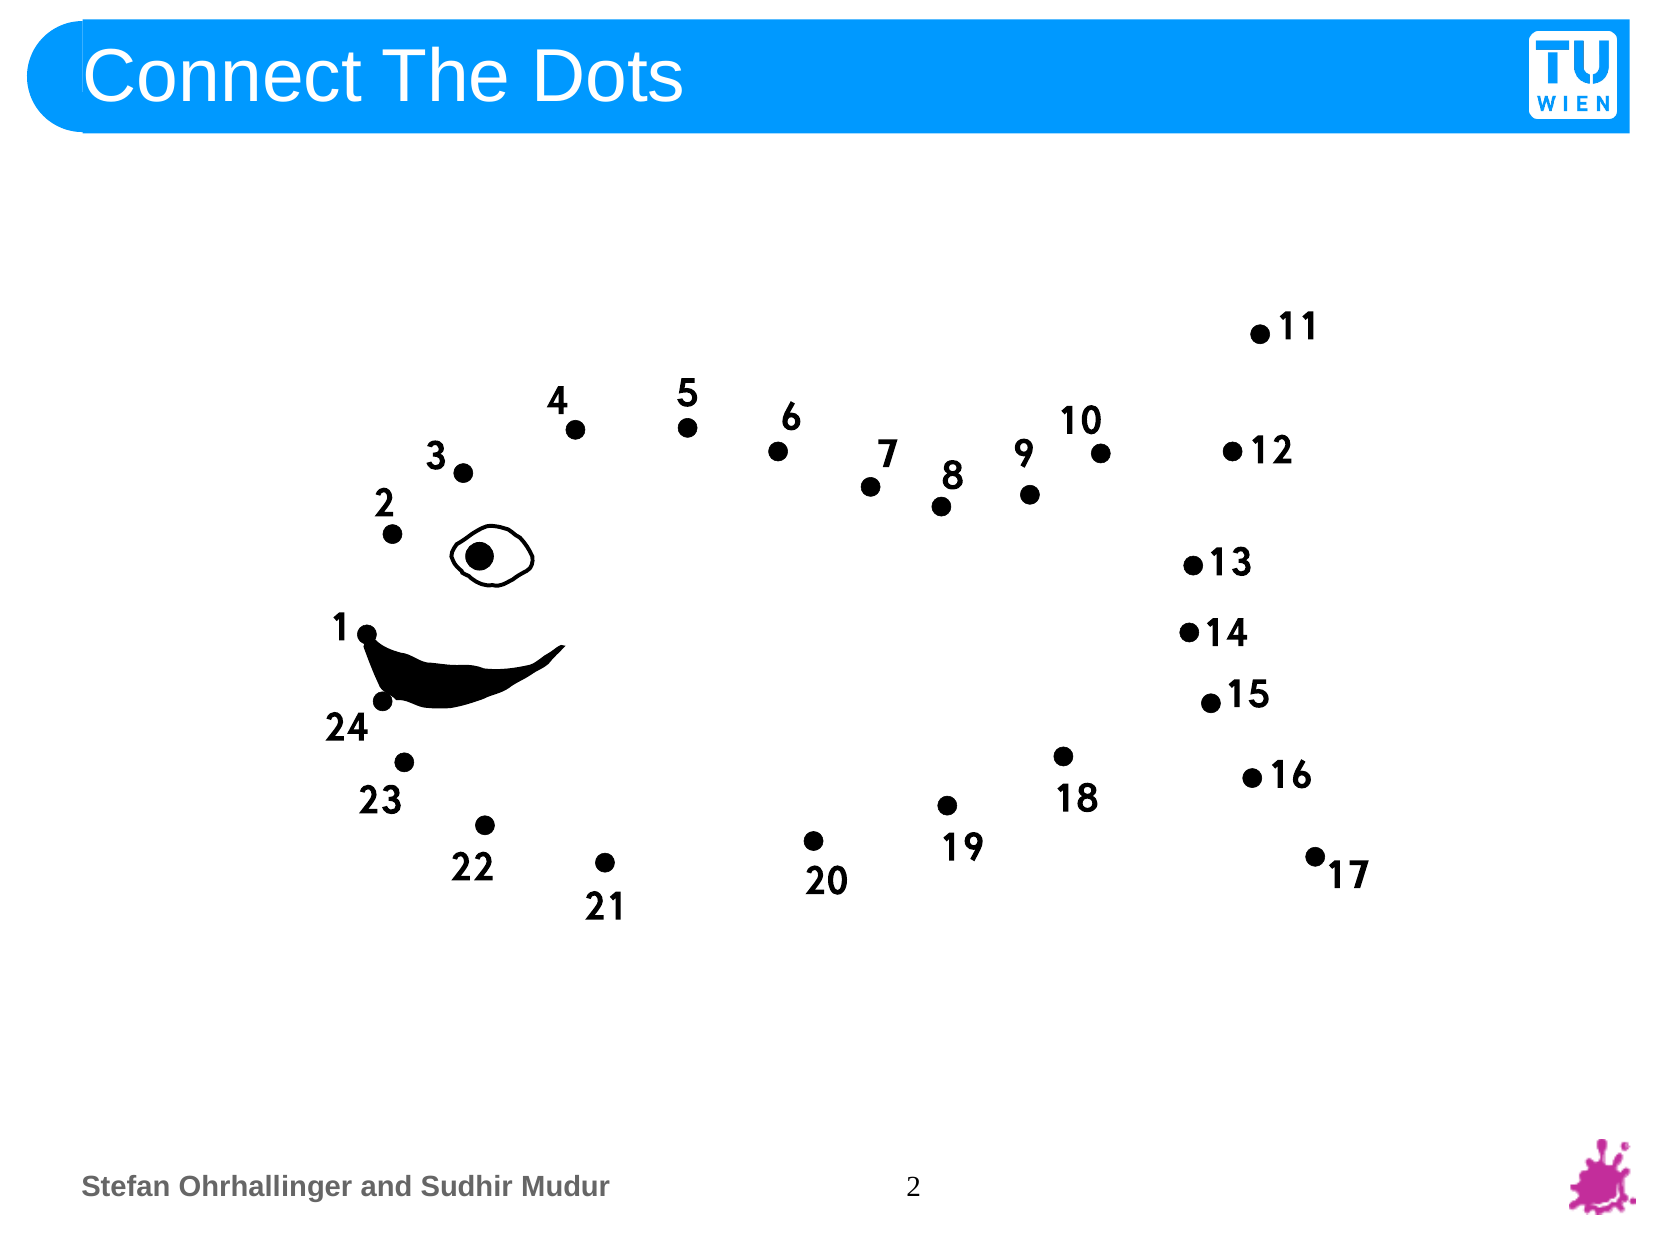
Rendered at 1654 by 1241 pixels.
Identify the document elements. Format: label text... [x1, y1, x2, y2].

title Connect The Dots [82, 33, 1486, 118]
picture [1529, 31, 1617, 119]
picture [325, 311, 1369, 920]
picture [1569, 1139, 1636, 1215]
